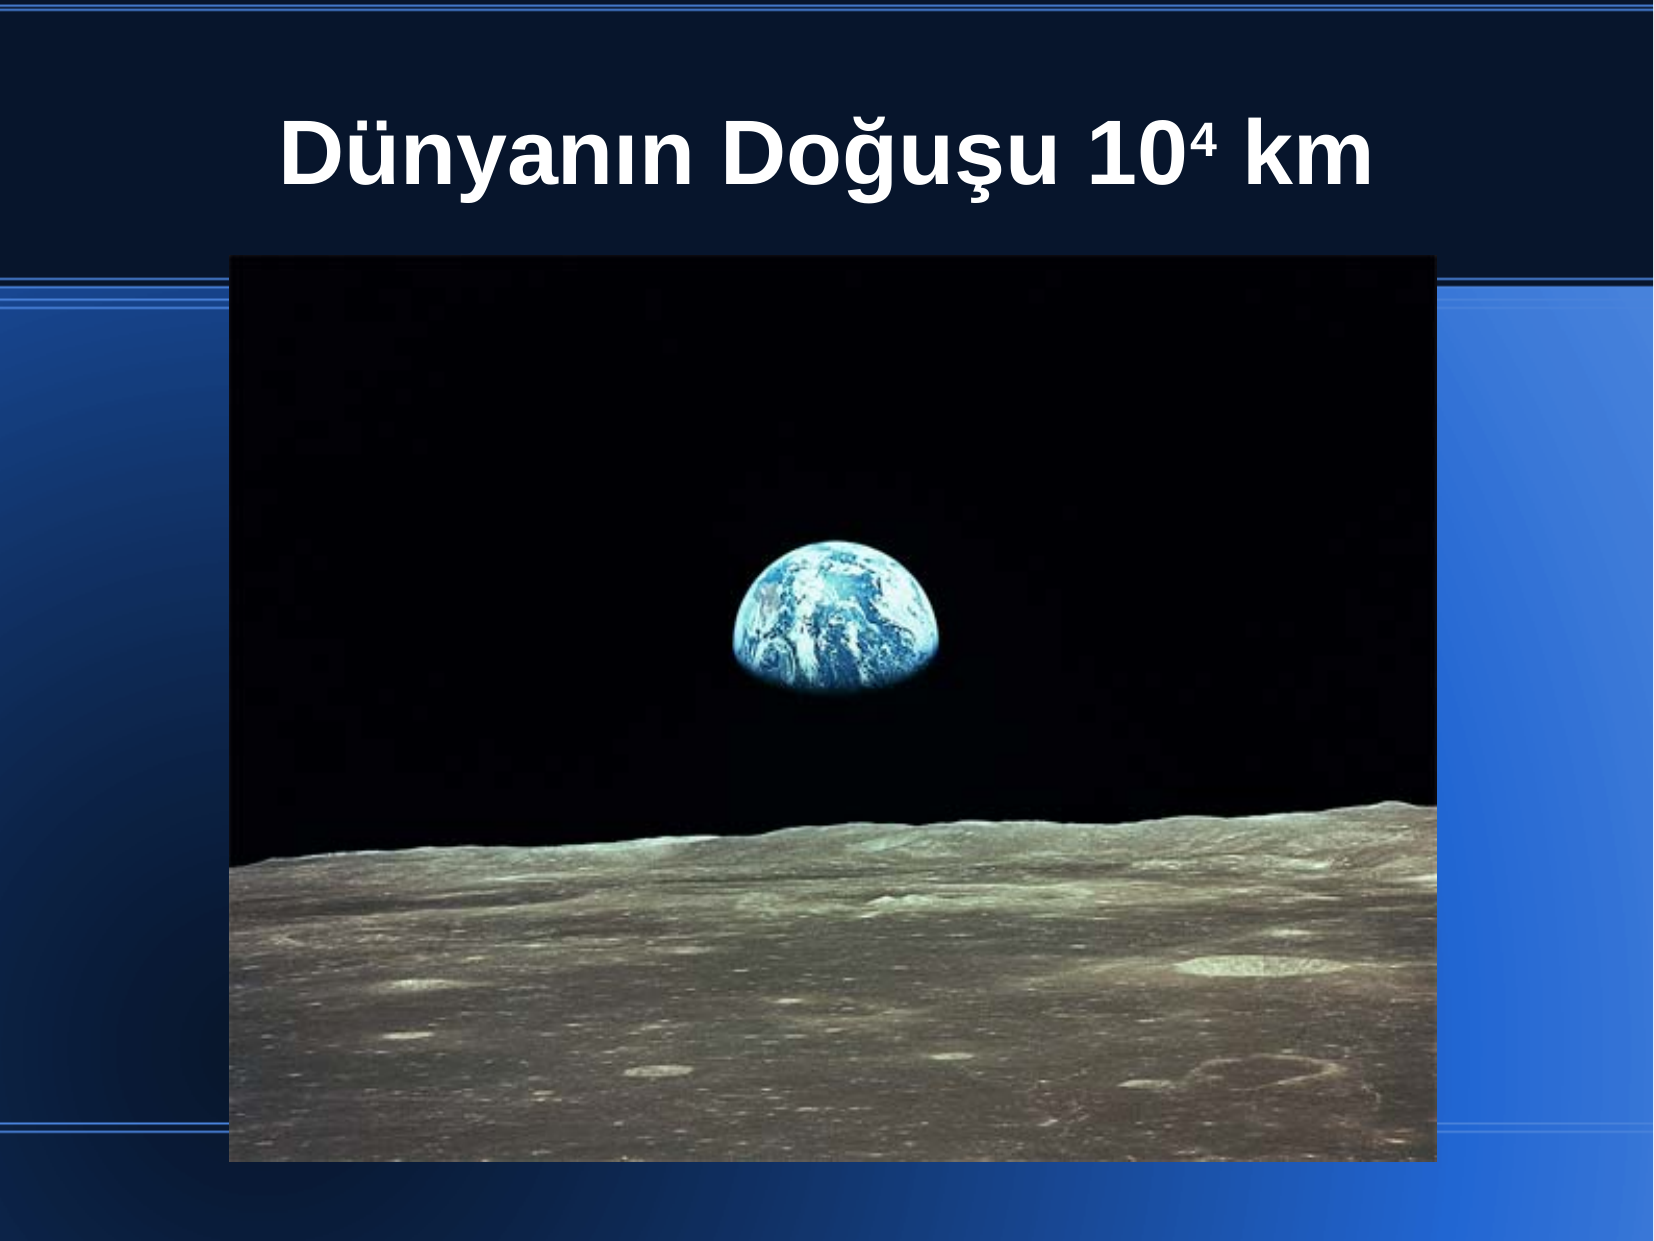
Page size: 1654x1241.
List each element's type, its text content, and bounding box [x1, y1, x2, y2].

title Dünyanın Doğuşu 104 km [82, 49, 1571, 257]
picture [0, 0, 1654, 1241]
